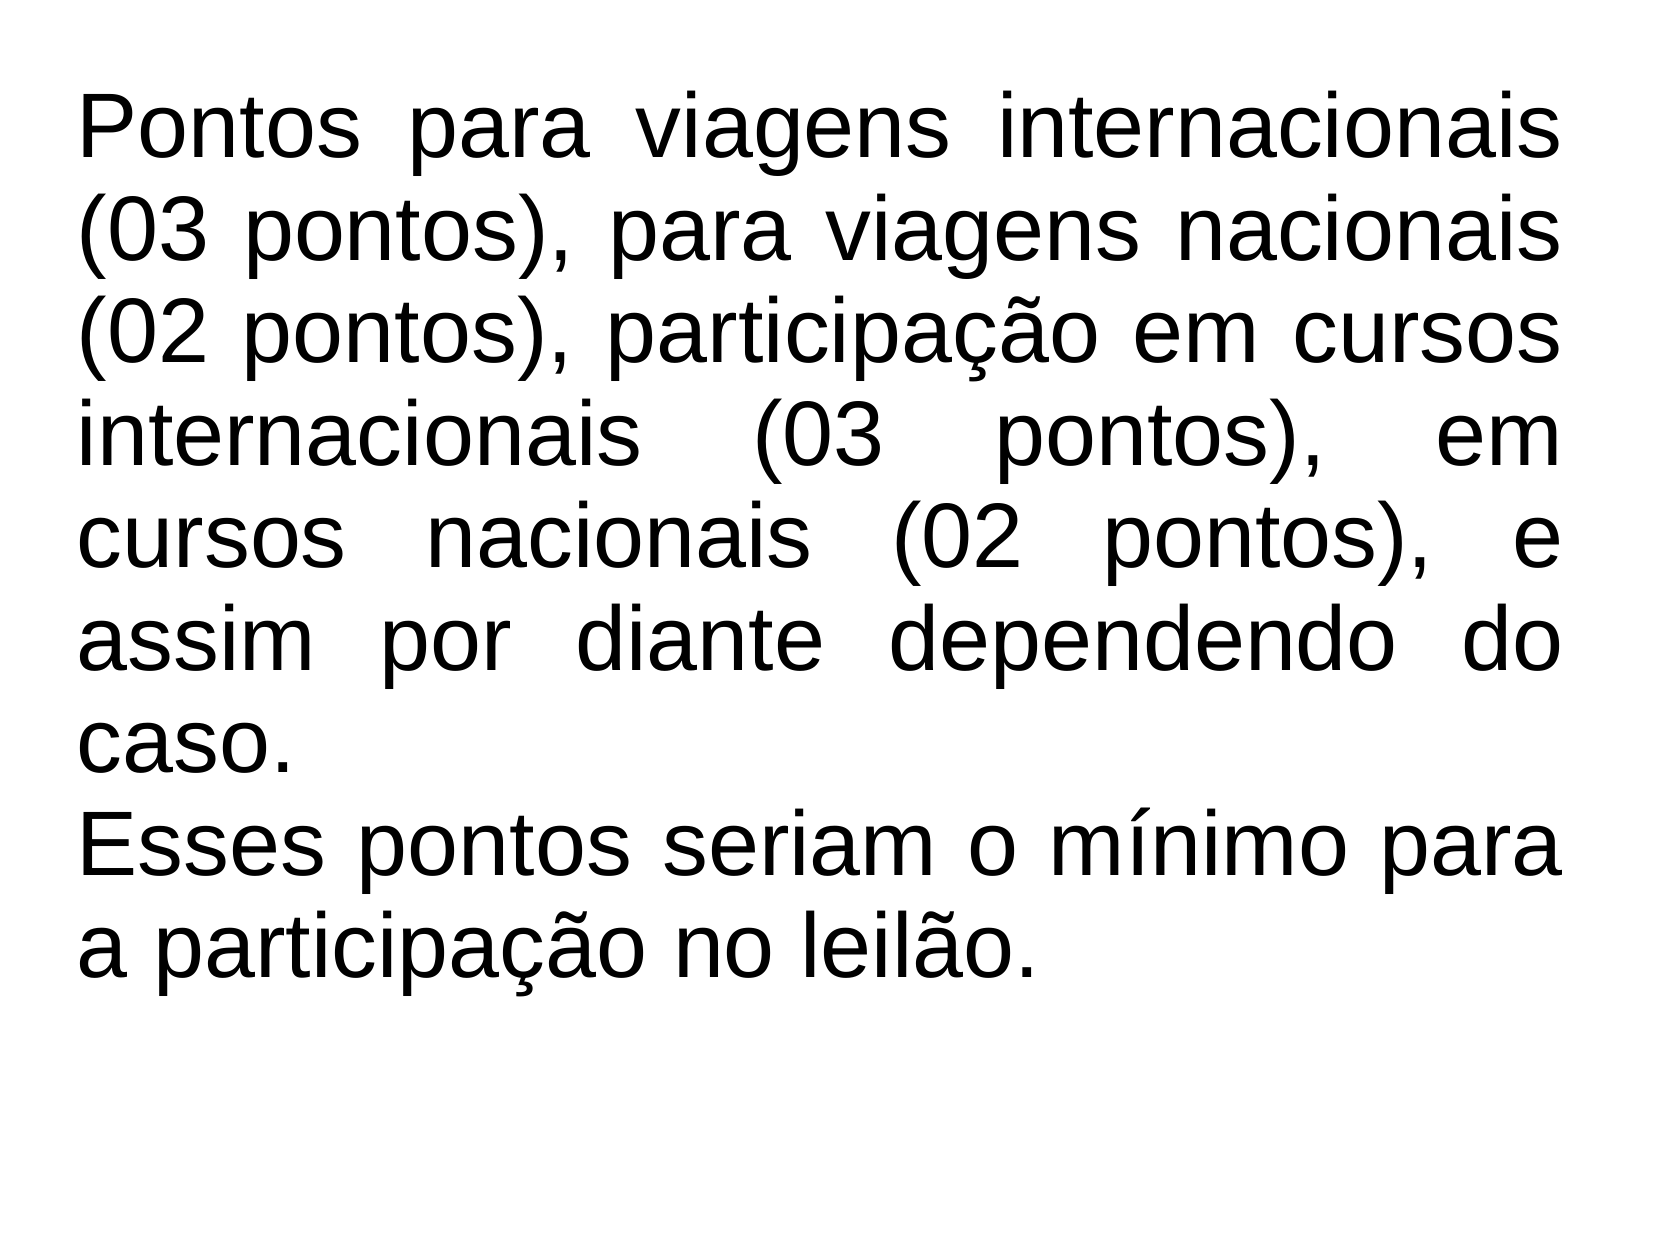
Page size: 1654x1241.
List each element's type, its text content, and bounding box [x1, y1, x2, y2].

title Pontos para viagens internacionais (03 pontos), para viagens nacionais (02 pontos), participação em cursos internacionais (03 pontos), em cursos nacionais (02 pontos), e assim por diante dependendo do caso. Esses pontos seriam o mínimo para a participação no leilão. [76, 74, 1565, 998]
